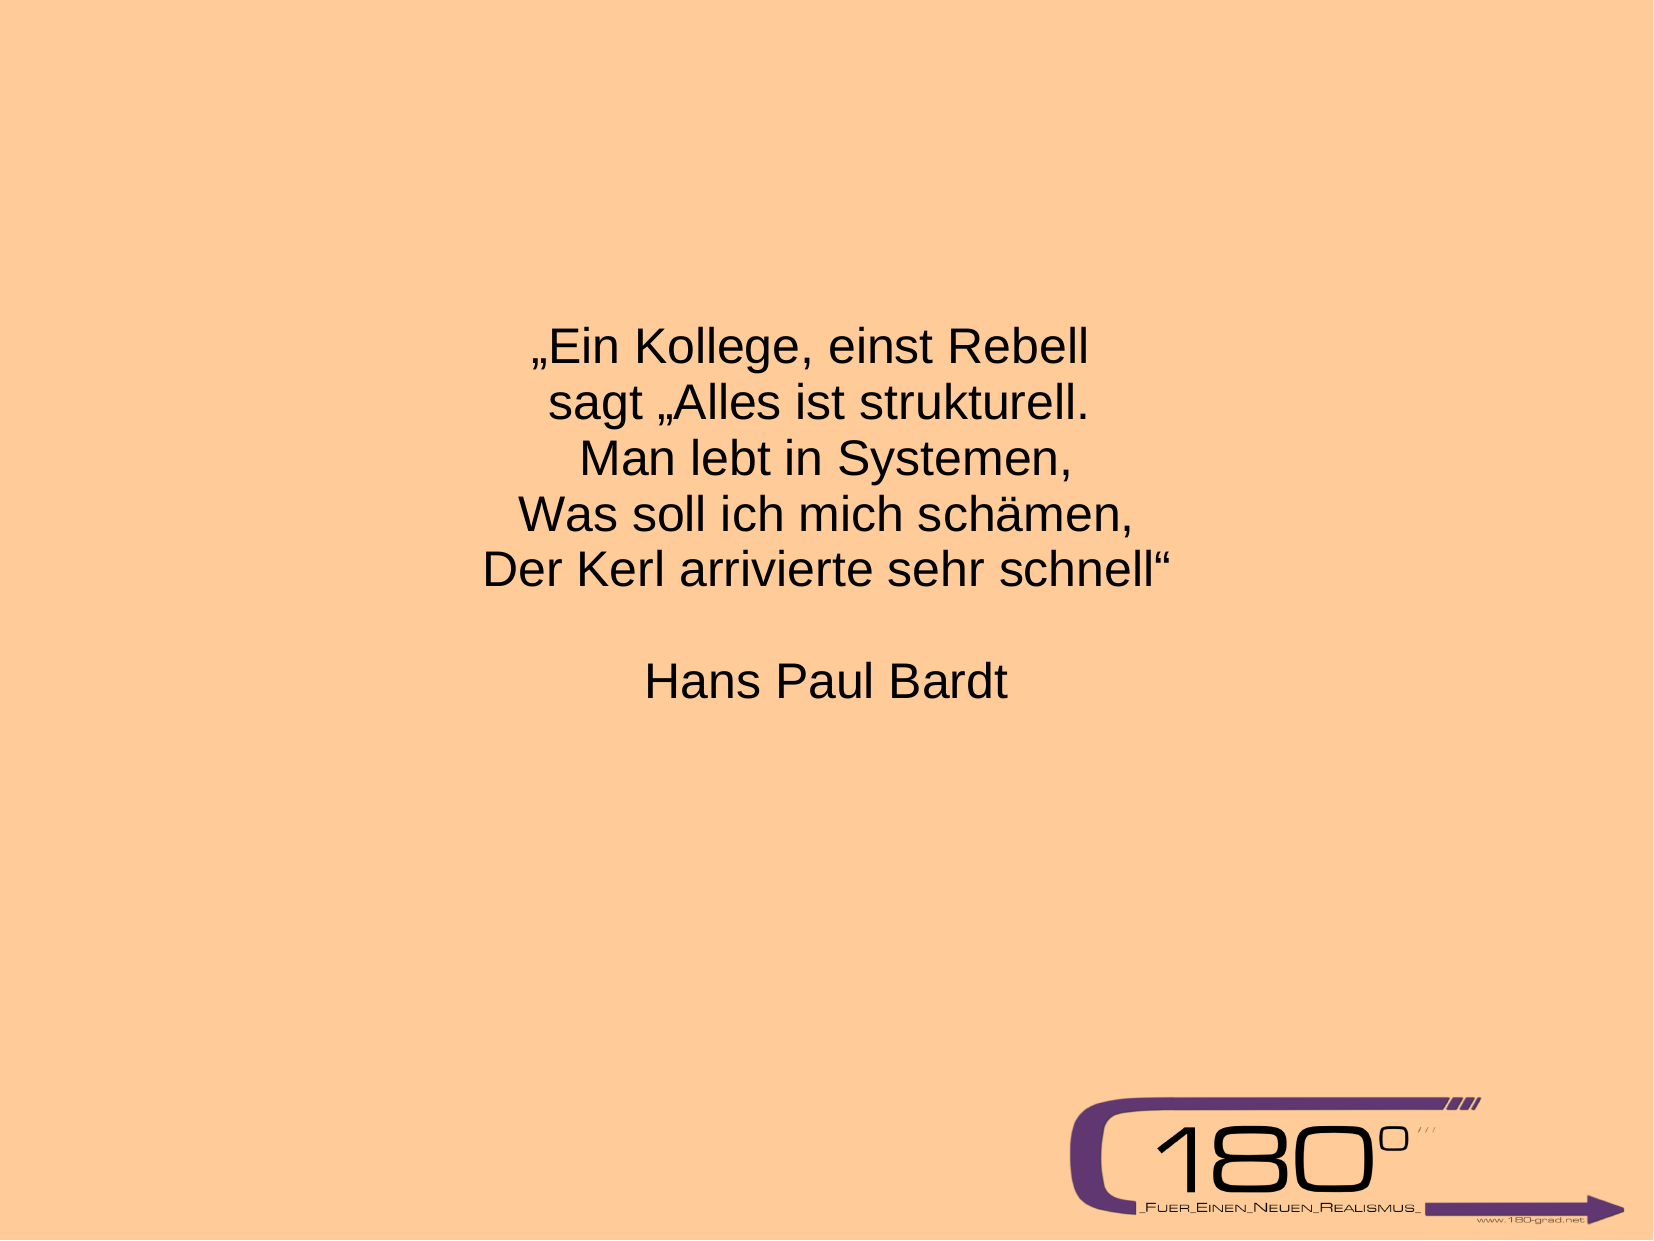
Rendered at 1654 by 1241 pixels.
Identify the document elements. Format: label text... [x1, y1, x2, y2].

text_box „Ein Kollege, einst Rebell sagt „Alles ist strukturell. Man lebt in Systemen, Was soll ich mich schämen, Der Kerl arrivierte sehr schnell“ Hans Paul Bardt [147, 318, 1506, 753]
picture [1068, 1092, 1625, 1228]
